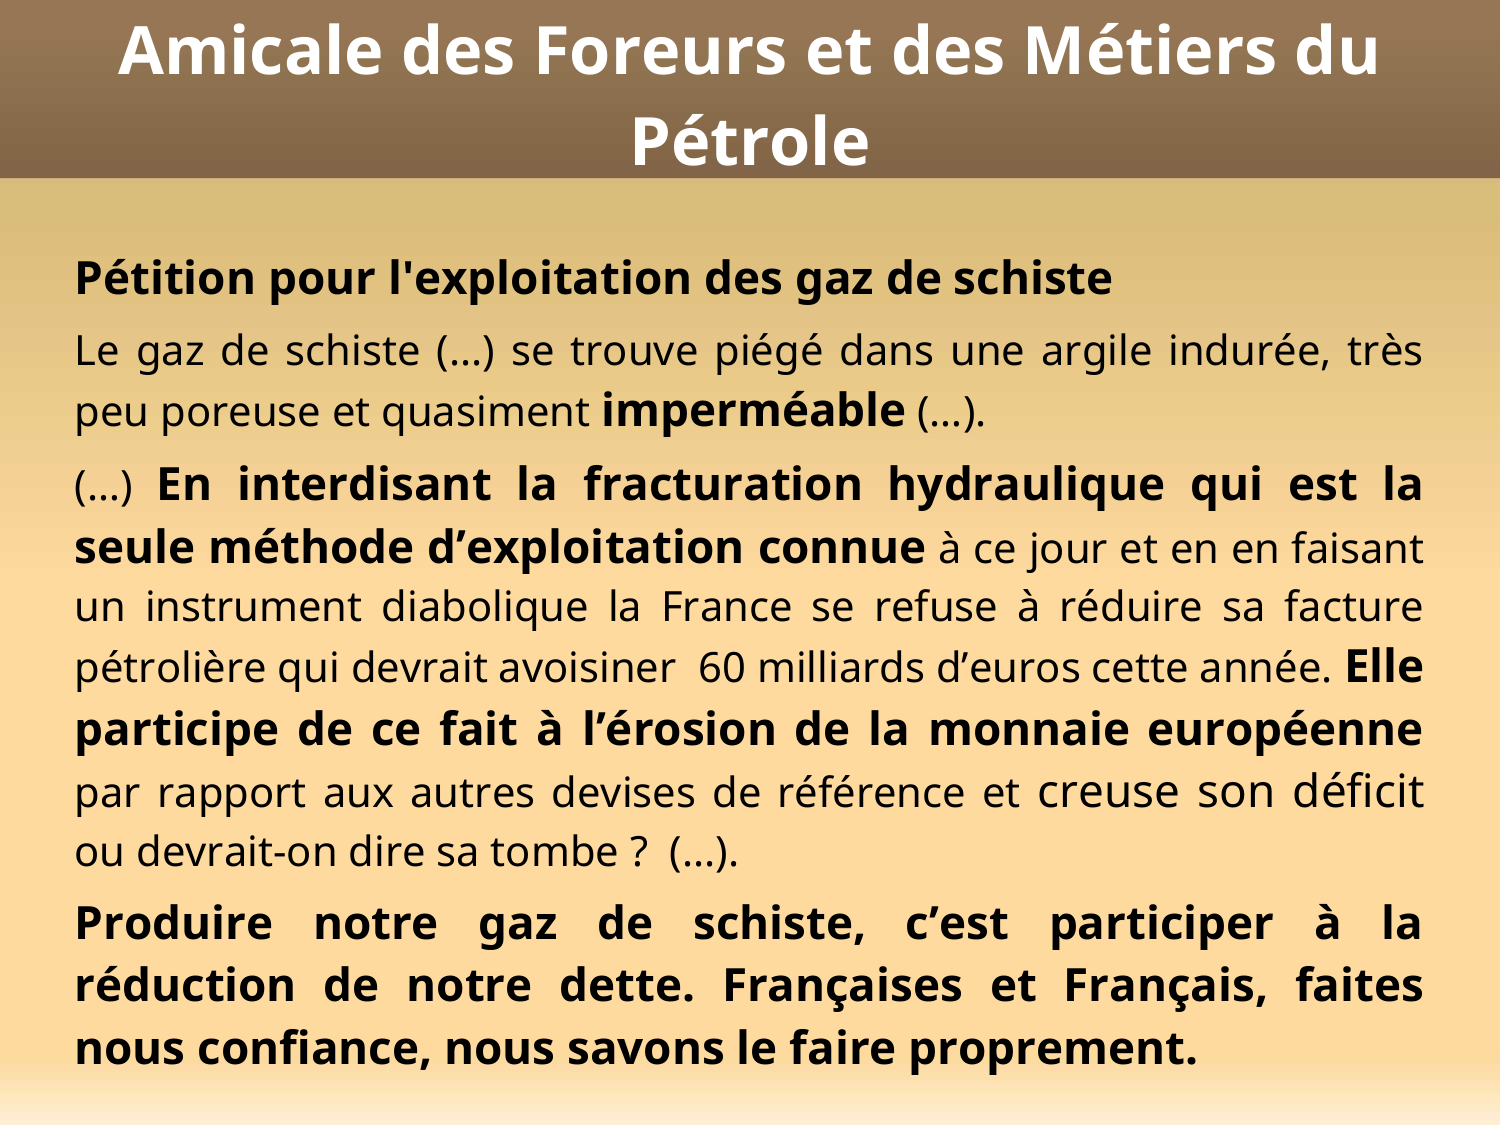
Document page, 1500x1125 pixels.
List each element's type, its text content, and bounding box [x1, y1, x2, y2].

picture [0, 0, 1500, 1125]
list Pétition pour l'exploitation des gaz de schiste Le gaz de schiste (...) se trouve piégé dans une argile indurée, très peu poreuse et quasiment imperméable (…). (…) En interdisant la fracturation hydraulique qui est la seule méthode d’exploitation connue à ce jour et en en faisant un instrument diabolique la France se refuse à réduire sa facture pétrolière qui devrait avoisiner 60 milliards d’euros cette année. Elle participe de ce fait à l’érosion de la monnaie européenne par rapport aux autres devises de référence et creuse son déficit ou devrait-on dire sa tombe ? (...). Produire notre gaz de schiste, c’est participer à la réduction de notre dette. Françaises et Français, faites nous confiance, nous savons le faire proprement. [74, 245, 1425, 1089]
title Amicale des Foreurs et des Métiers du Pétrole [16, 0, 1485, 188]
